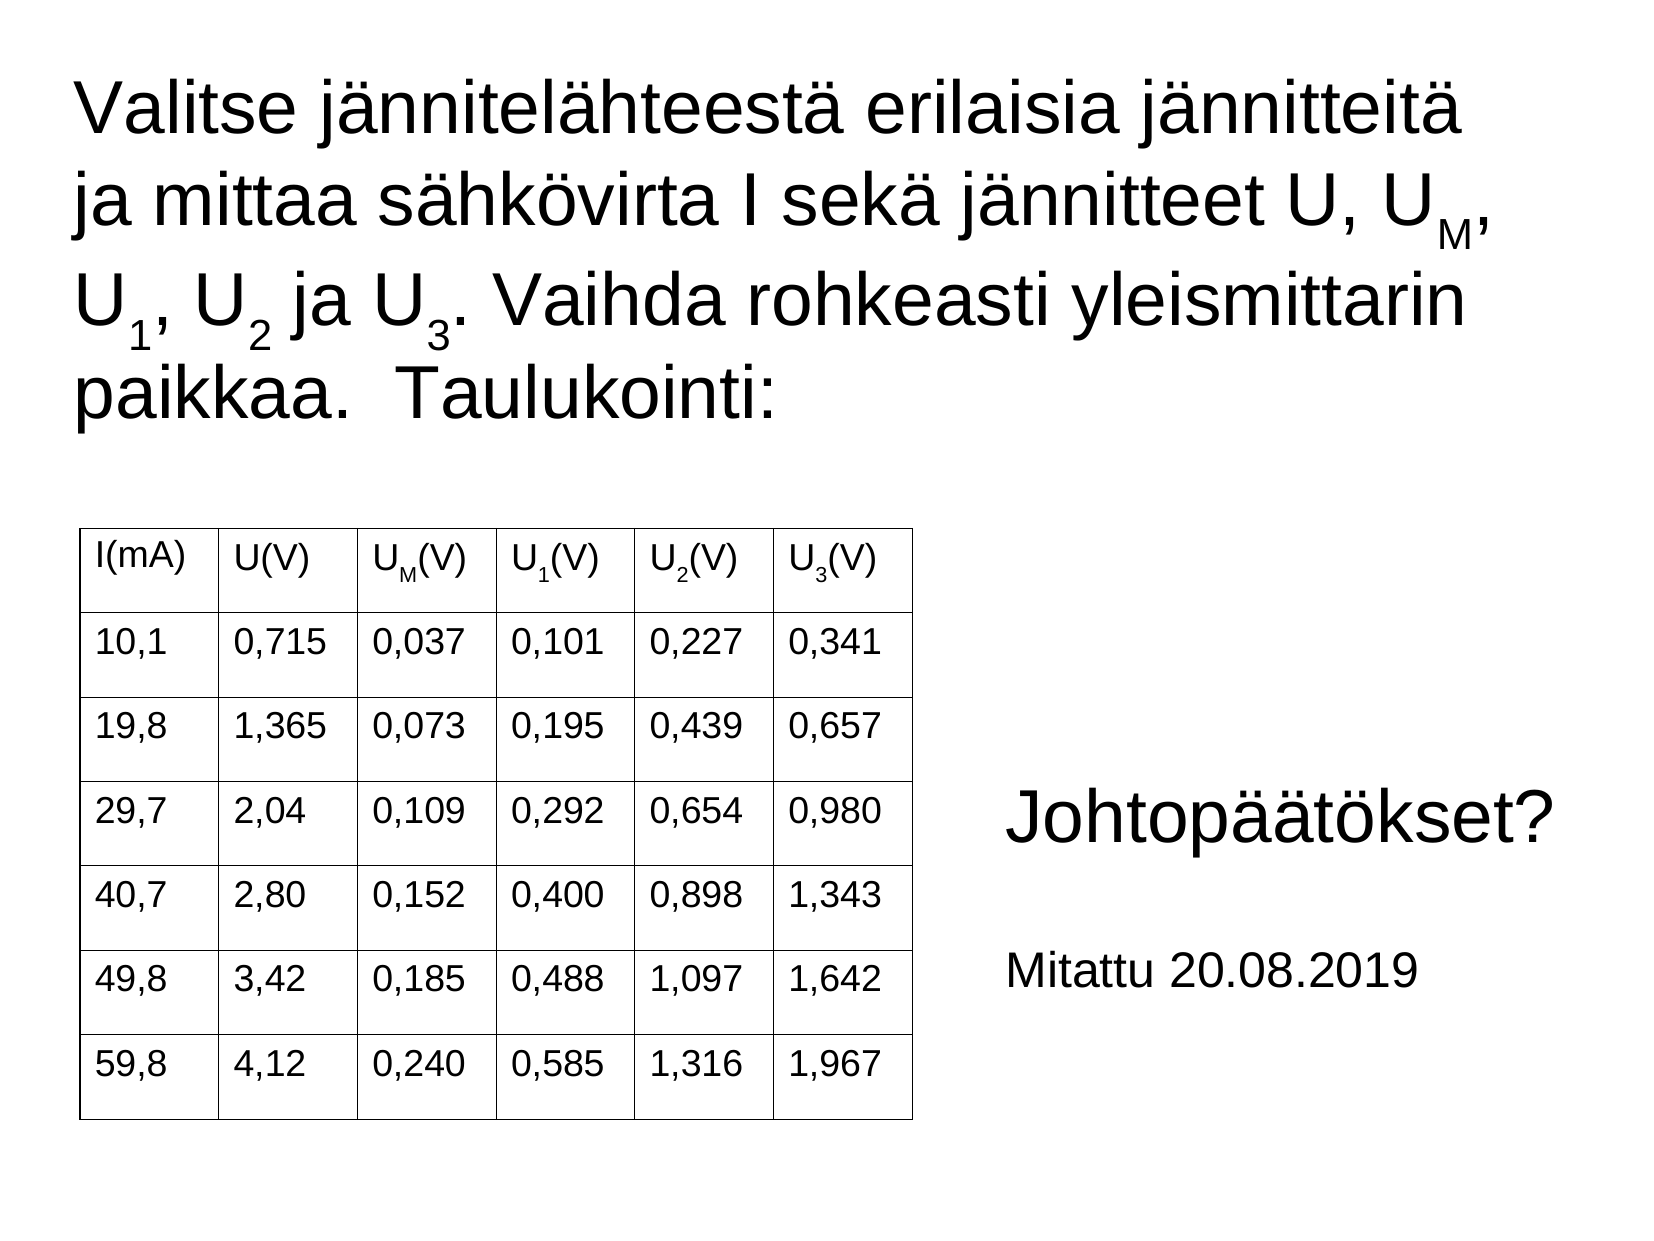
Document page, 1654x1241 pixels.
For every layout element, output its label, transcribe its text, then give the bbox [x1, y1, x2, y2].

table_header U1(V) [497, 529, 634, 612]
table_cell 1,967 [774, 1035, 912, 1119]
table_cell 0,292 [497, 782, 634, 865]
table_cell 40,7 [81, 866, 218, 950]
table_cell 0,341 [774, 613, 912, 697]
table_cell 19,8 [81, 698, 218, 781]
table_cell 0,980 [774, 782, 912, 865]
table_cell 3,42 [219, 951, 357, 1034]
table_cell 0,657 [774, 698, 912, 781]
text_box Valitse jännitelähteestä erilaisia jännitteitä ja mittaa sähkövirta I sekä jännitteet U, UM, U1, U2 ja U3. Vaihda rohkeasti yleismittarin paikkaa. Taulukointi: [59, 59, 1551, 443]
table_cell 0,109 [358, 782, 496, 865]
table_cell 1,365 [219, 698, 357, 781]
table_cell 2,80 [219, 866, 357, 950]
table_cell 0,439 [635, 698, 773, 781]
table_cell 1,097 [635, 951, 773, 1034]
table_cell 29,7 [81, 782, 218, 865]
text_box Johtopäätökset? Mitattu 20.08.2019 [990, 767, 1571, 1006]
table_cell 0,715 [219, 613, 357, 697]
table_cell 0,152 [358, 866, 496, 950]
table_cell 0,240 [358, 1035, 496, 1119]
table_cell 0,898 [635, 866, 773, 950]
table_cell 0,073 [358, 698, 496, 781]
table_header U(V) [219, 529, 357, 612]
table_cell 0,227 [635, 613, 773, 697]
table_cell 1,343 [774, 866, 912, 950]
table_header UM(V) [358, 529, 496, 612]
table_cell 2,04 [219, 782, 357, 865]
table_cell 59,8 [81, 1035, 218, 1119]
table_cell 0,654 [635, 782, 773, 865]
table_cell 0,037 [358, 613, 496, 697]
table_cell 1,642 [774, 951, 912, 1034]
table_cell 10,1 [81, 613, 218, 697]
table_cell 0,101 [497, 613, 634, 697]
table_cell 0,400 [497, 866, 634, 950]
table_cell 1,316 [635, 1035, 773, 1119]
table_cell 0,195 [497, 698, 634, 781]
table_header I(mA) [81, 529, 218, 612]
table_header U3(V) [774, 529, 912, 612]
table_cell 0,585 [497, 1035, 634, 1119]
table_cell 0,185 [358, 951, 496, 1034]
table_cell 49,8 [81, 951, 218, 1034]
table_cell 4,12 [219, 1035, 357, 1119]
table_cell 0,488 [497, 951, 634, 1034]
table_header U2(V) [635, 529, 773, 612]
